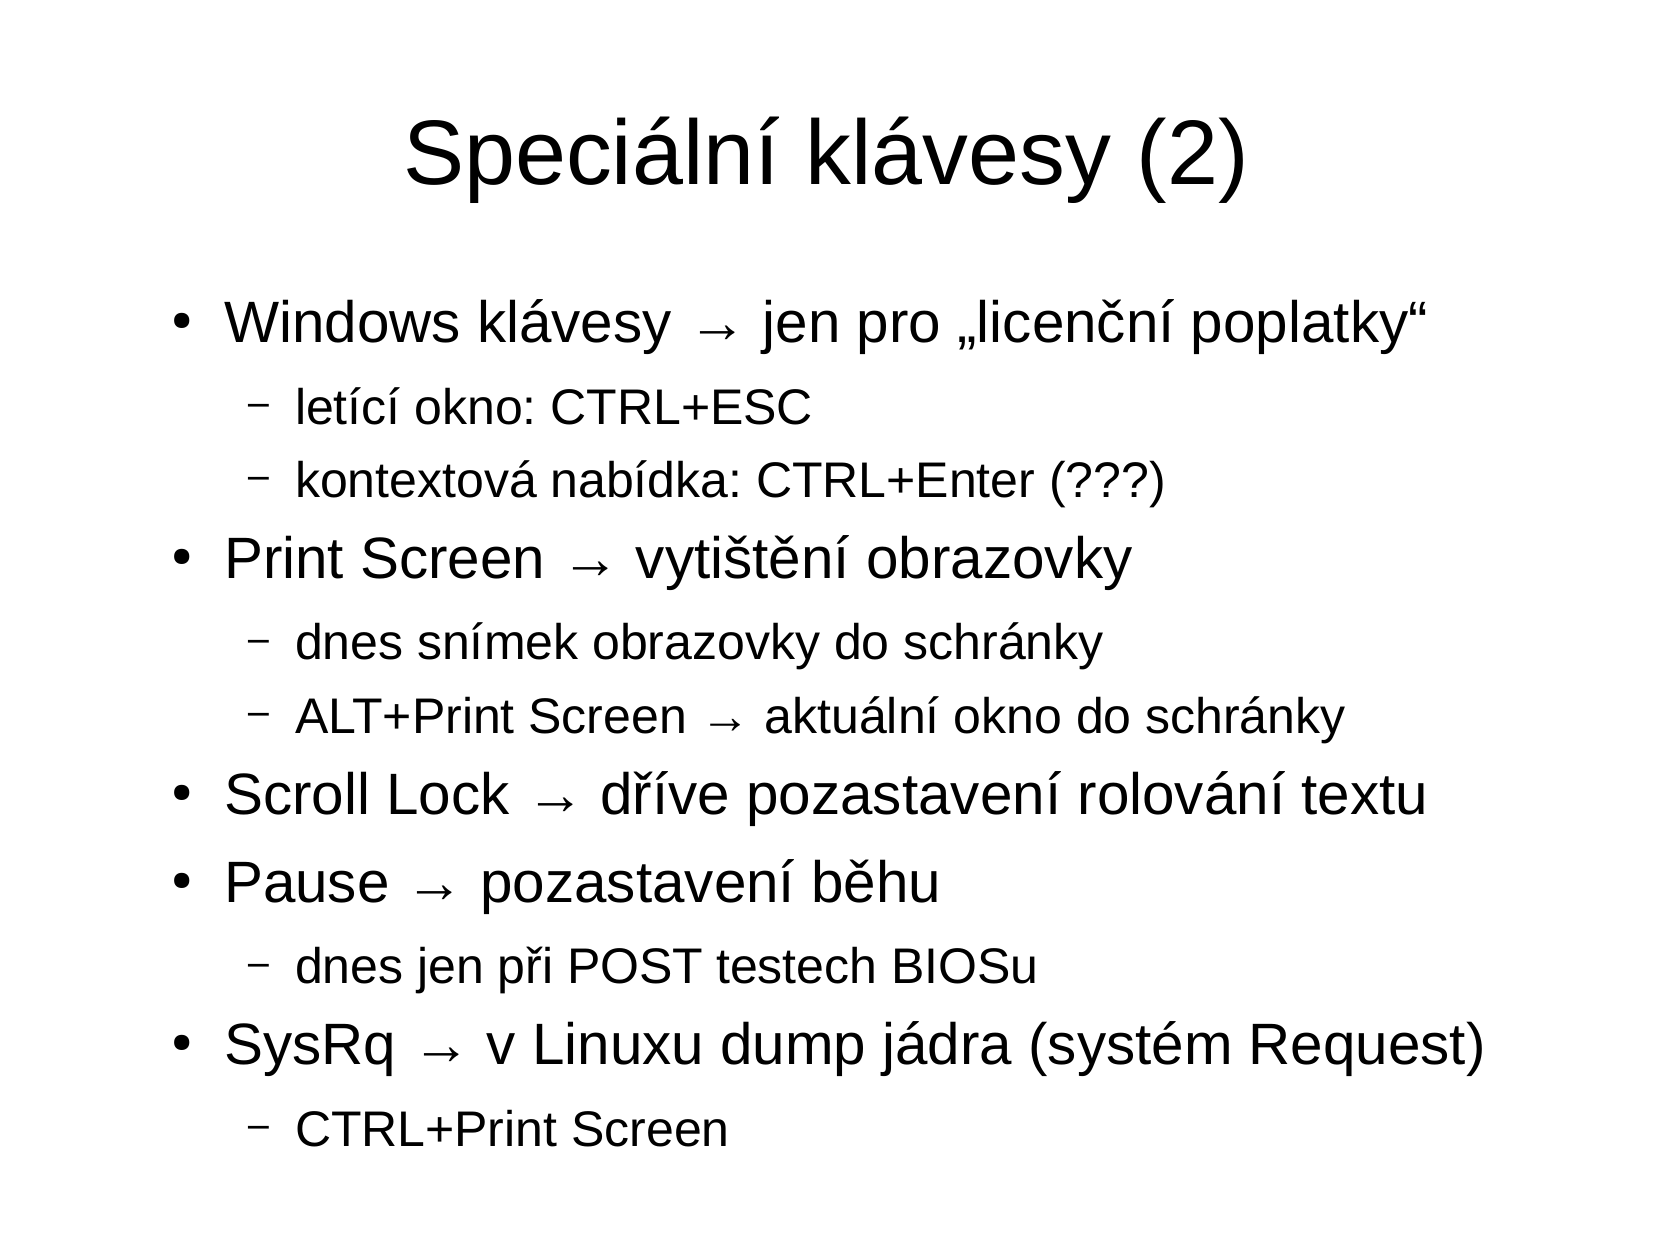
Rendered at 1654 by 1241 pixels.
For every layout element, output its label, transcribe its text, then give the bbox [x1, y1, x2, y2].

title Speciální klávesy (2) [82, 56, 1571, 250]
list Windows klávesy → jen pro „licenční poplatky“ letící okno: CTRL+ESC kontextová nabídka: CTRL+Enter (???) Print Screen → vytištění obrazovky dnes snímek obrazovky do schránky ALT+Print Screen → aktuální okno do schránky Scroll Lock → dříve pozastavení rolování textu Pause → pozastavení běhu dnes jen při POST testech BIOSu SysRq → v Linuxu dump jádra (systém Request) CTRL+Print Screen [82, 290, 1571, 1109]
